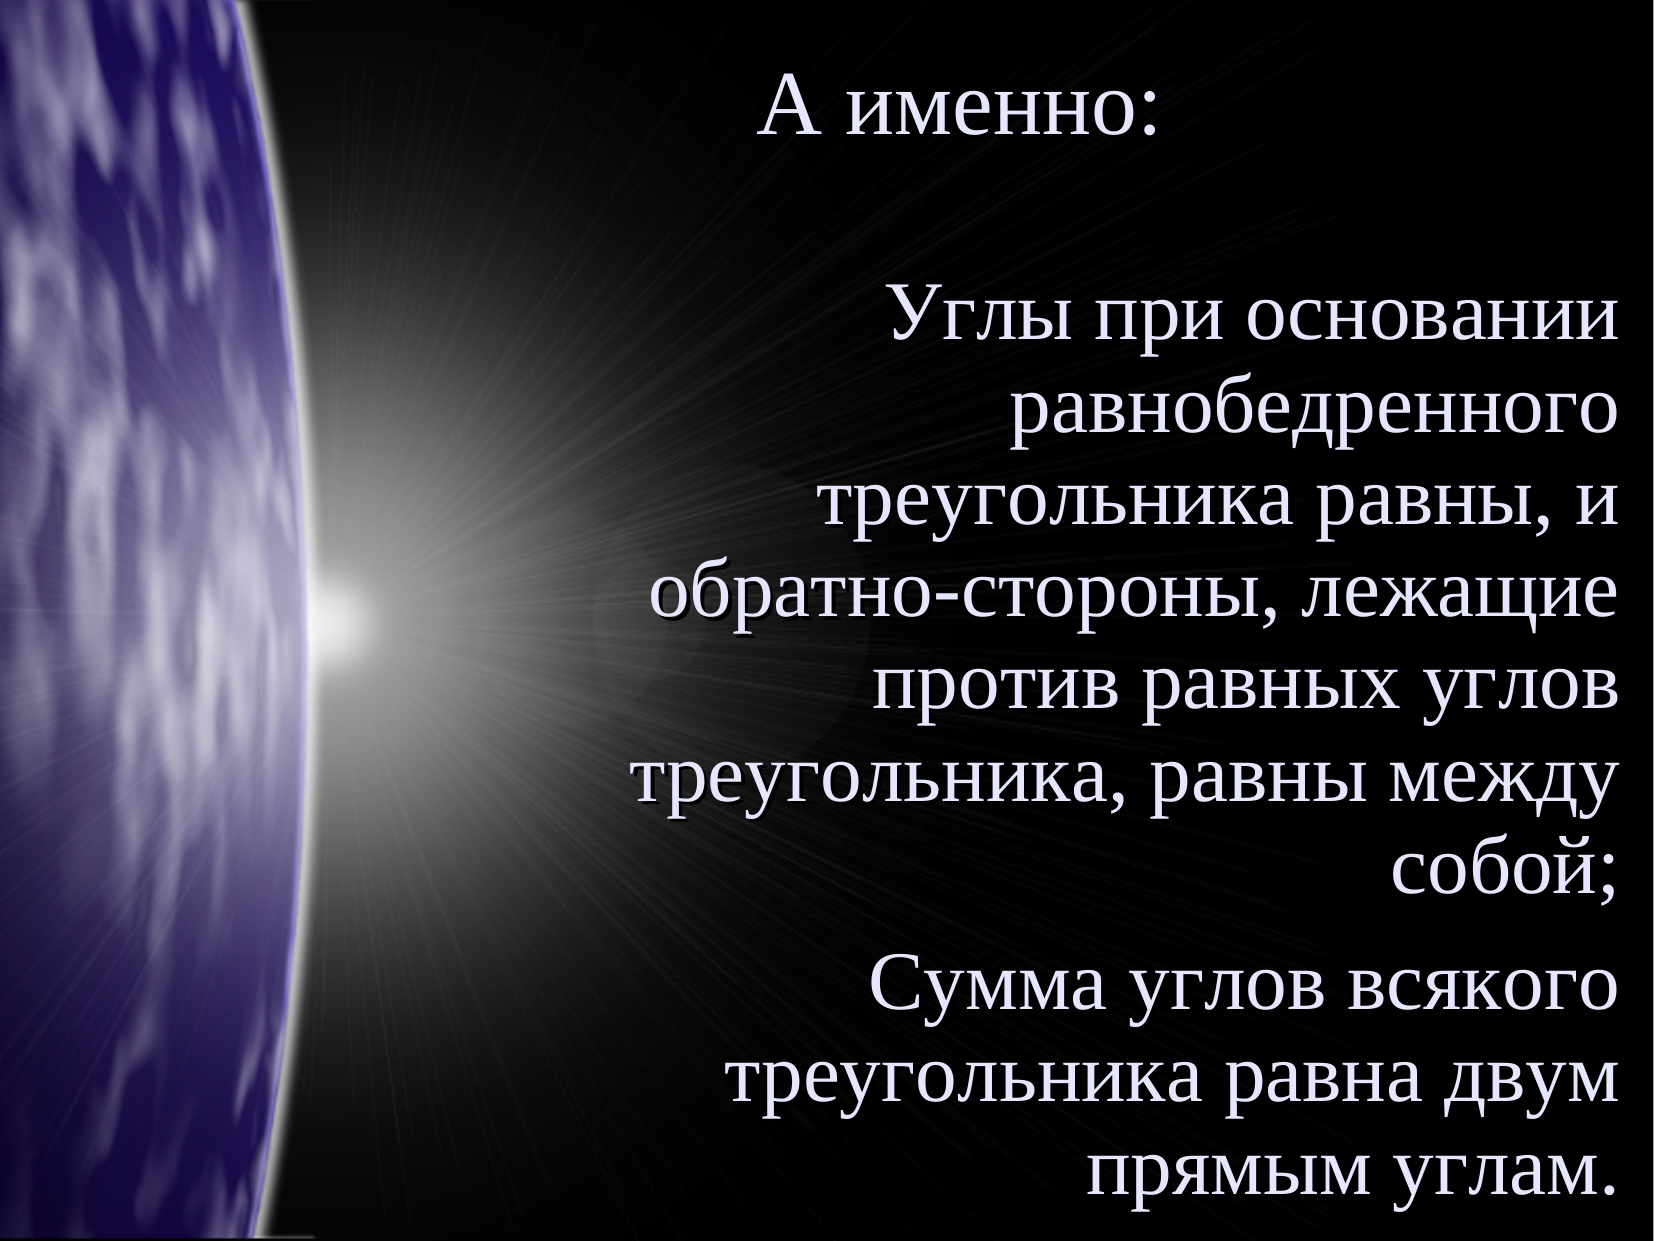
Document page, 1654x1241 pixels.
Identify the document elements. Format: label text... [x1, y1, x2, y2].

list Углы при основании равнобедренного треугольника равны, и обратно-стороны, лежащие против равных углов треугольника, равны между собой; Сумма углов всякого треугольника равна двум прямым углам. [472, 265, 1621, 1213]
picture [0, 0, 1654, 1241]
title А именно: [384, 0, 1536, 208]
